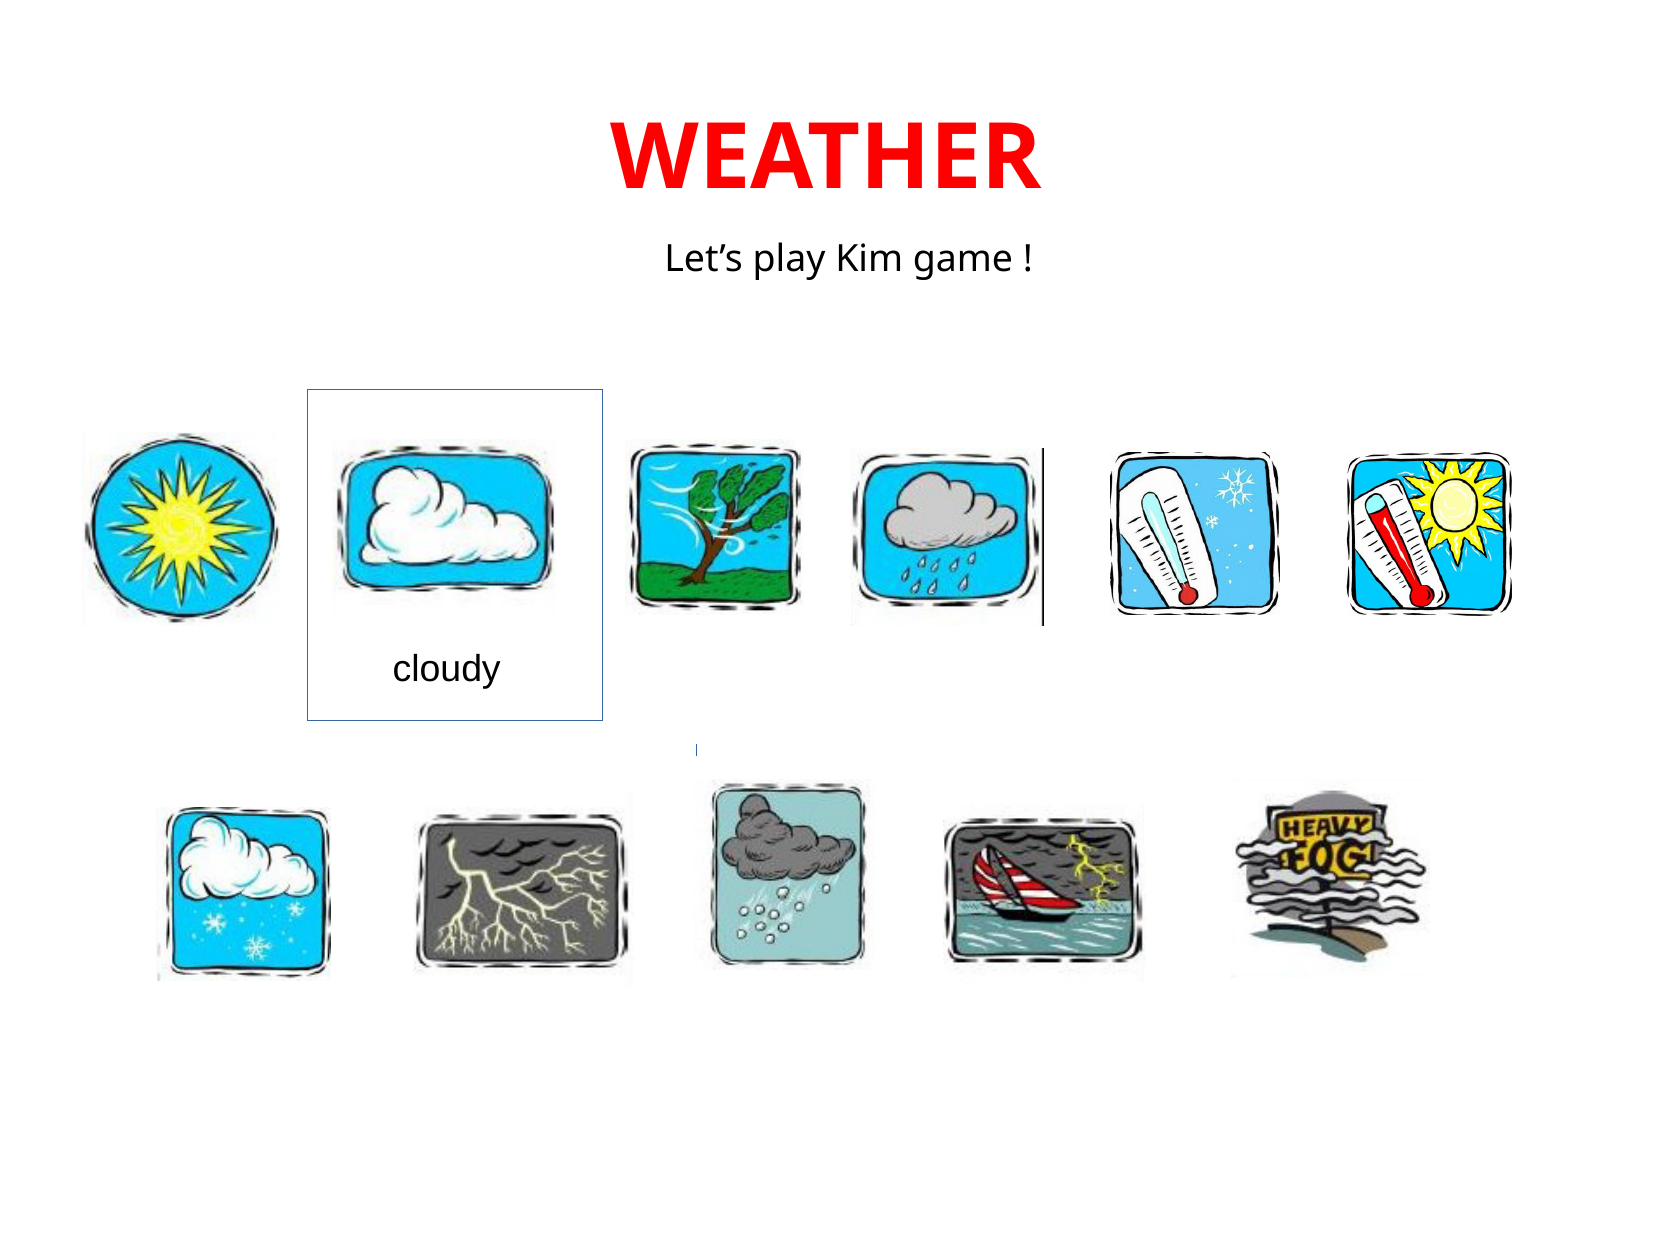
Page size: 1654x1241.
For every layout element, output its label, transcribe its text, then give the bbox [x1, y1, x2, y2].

text_box [377, 578, 532, 687]
picture [1110, 452, 1280, 615]
picture [943, 803, 1146, 982]
picture [625, 439, 804, 615]
text_box cloudy [377, 640, 520, 697]
text_box Let’s play Kim game ! [649, 224, 1193, 286]
picture [156, 807, 331, 981]
picture [413, 792, 634, 987]
picture [693, 779, 875, 970]
picture [1346, 452, 1512, 616]
picture [332, 439, 556, 615]
picture [82, 432, 280, 626]
picture [1231, 779, 1430, 978]
title WEATHER [82, 49, 1571, 257]
picture [850, 448, 1044, 626]
